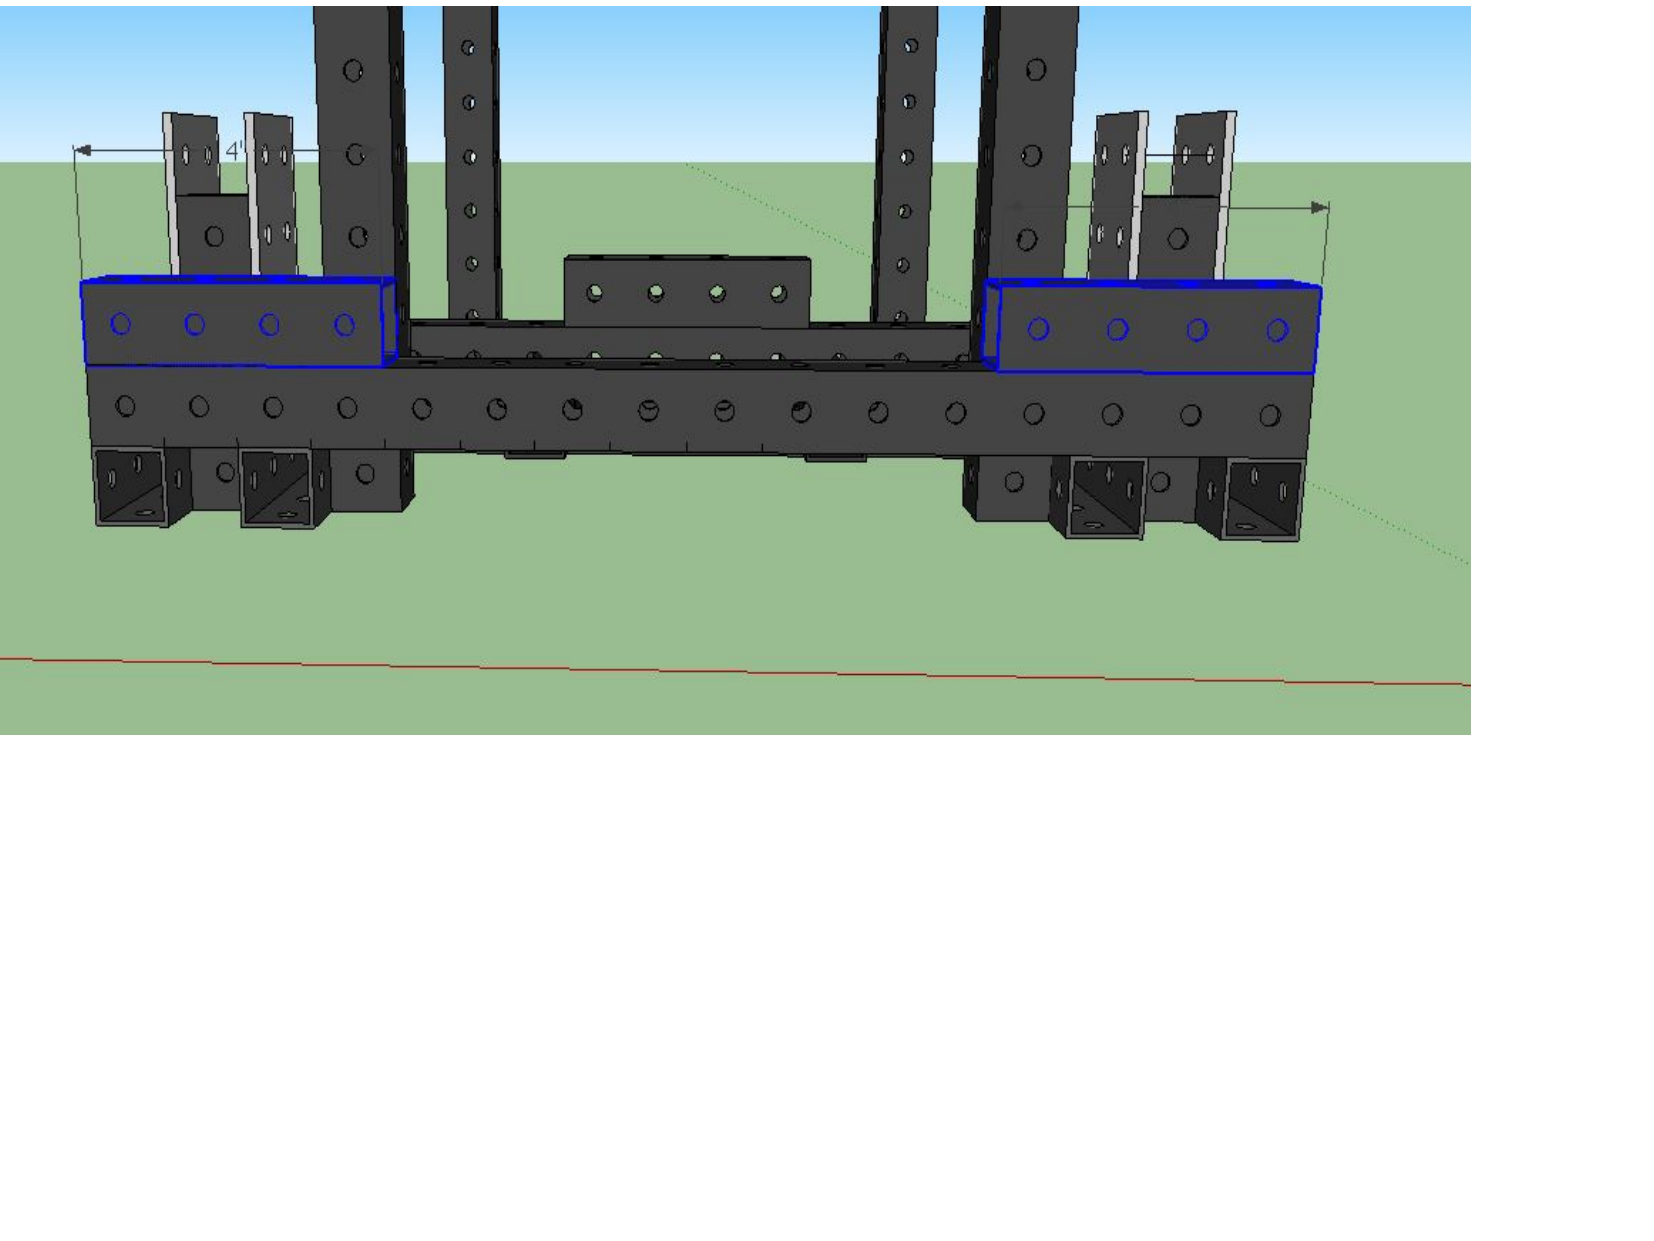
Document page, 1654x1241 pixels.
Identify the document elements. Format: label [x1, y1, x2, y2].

picture [0, 6, 1471, 736]
